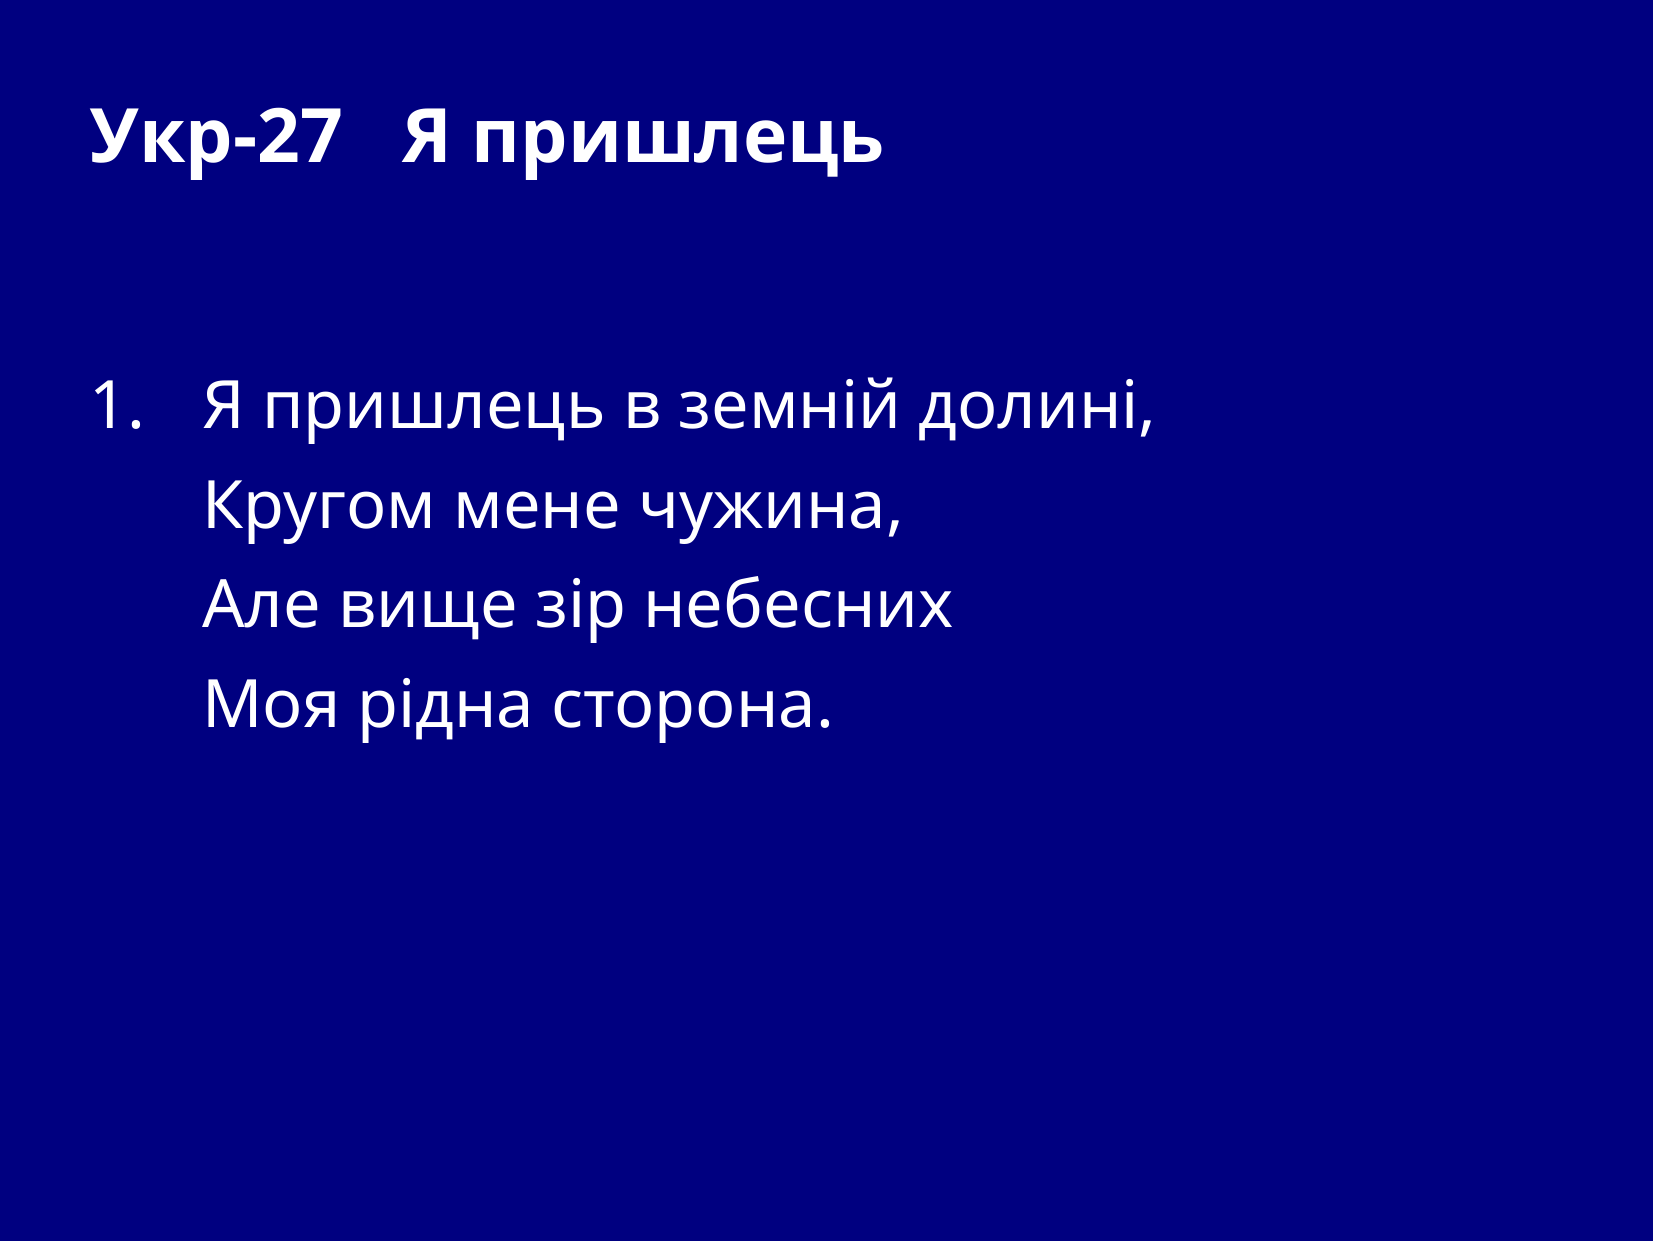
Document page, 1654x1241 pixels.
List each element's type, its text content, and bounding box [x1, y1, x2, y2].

text_box 1. Я пришлець в земній долині, Кругом мене чужина, Але вище зір небесних Моя рідна сторона. [75, 188, 1576, 1163]
text_box Укр-27 Я пришлець [75, 75, 1576, 188]
